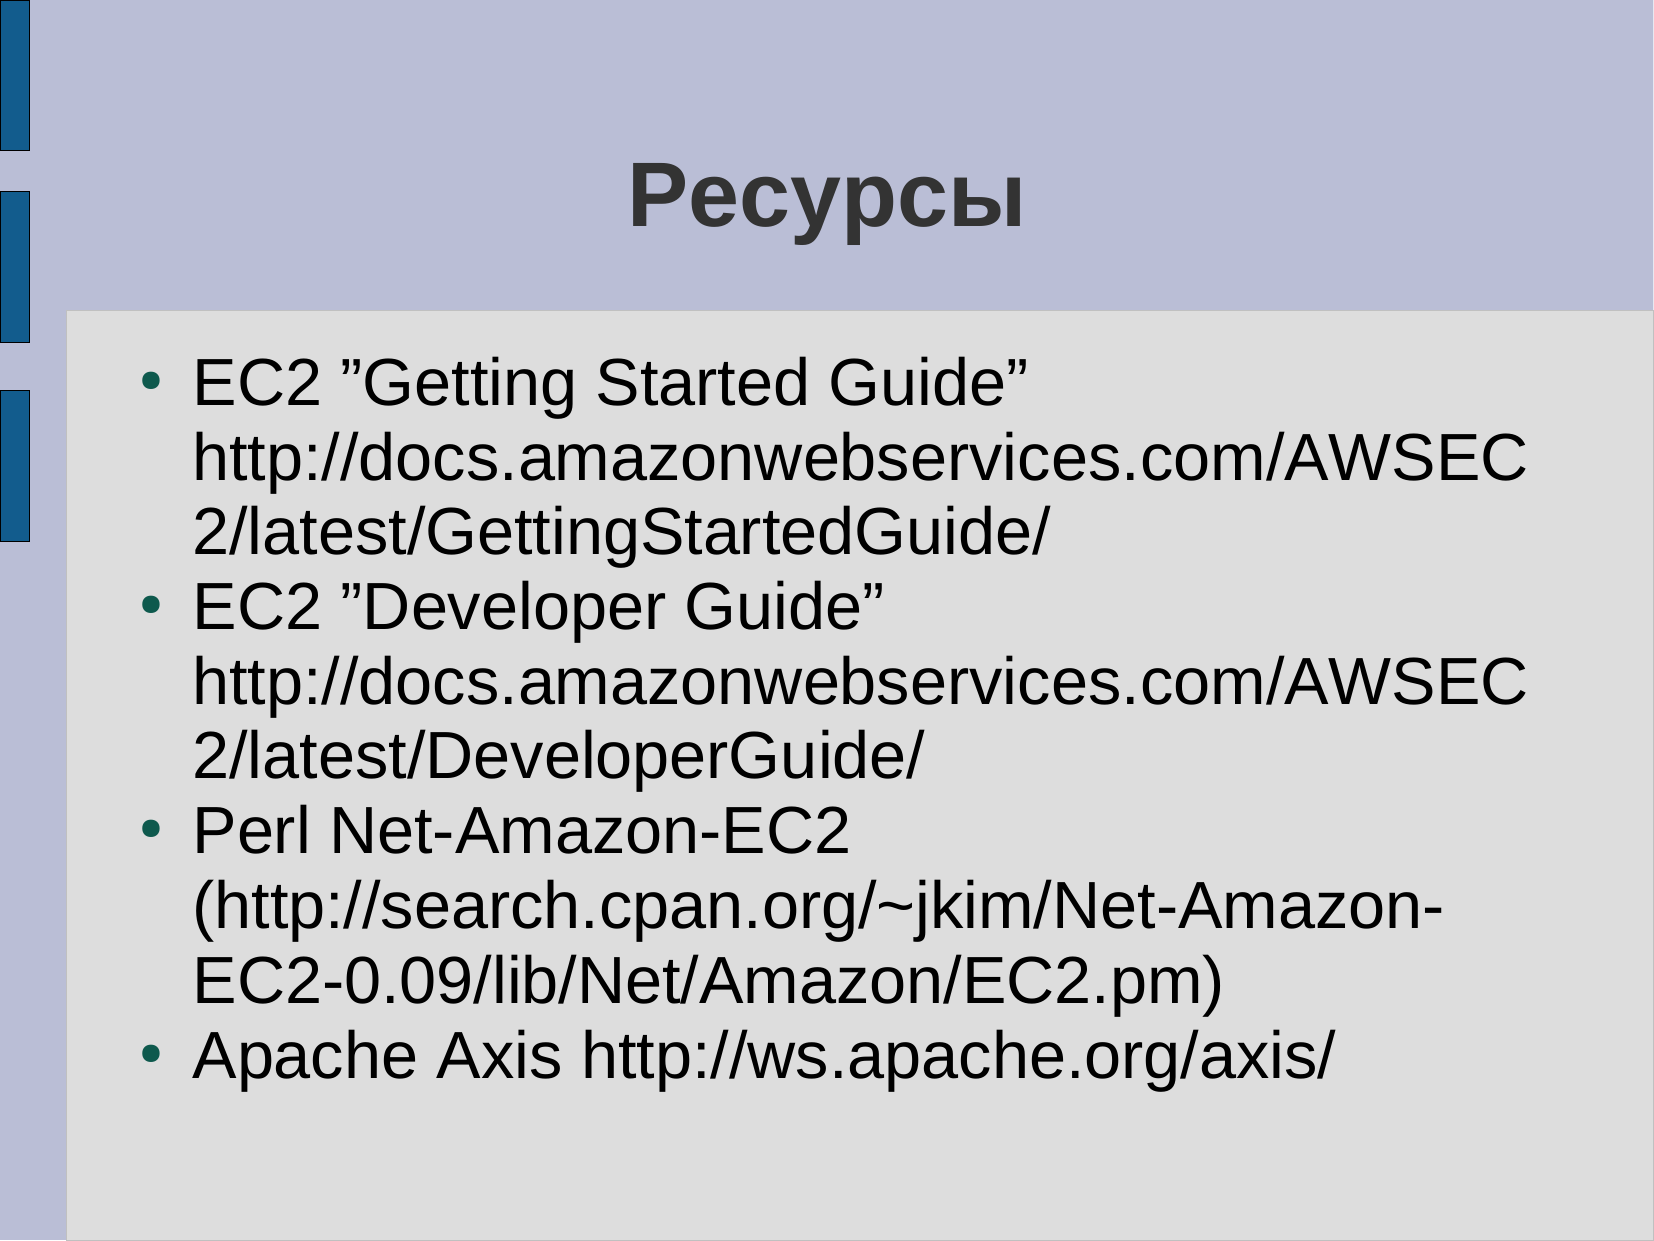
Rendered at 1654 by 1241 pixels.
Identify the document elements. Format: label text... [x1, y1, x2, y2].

list EC2 ”Getting Started Guide” http://docs.amazonwebservices.com/AWSEC2/latest/GettingStartedGuide/ EC2 ”Developer Guide” http://docs.amazonwebservices.com/AWSEC2/latest/DeveloperGuide/ Perl Net-Amazon-EC2 (http://search.cpan.org/~jkim/Net-Amazon-EC2-0.09/lib/Net/Amazon/EC2.pm) Apache Axis http://ws.apache.org/axis/ [121, 344, 1534, 1149]
title Ресурсы [121, 91, 1534, 299]
